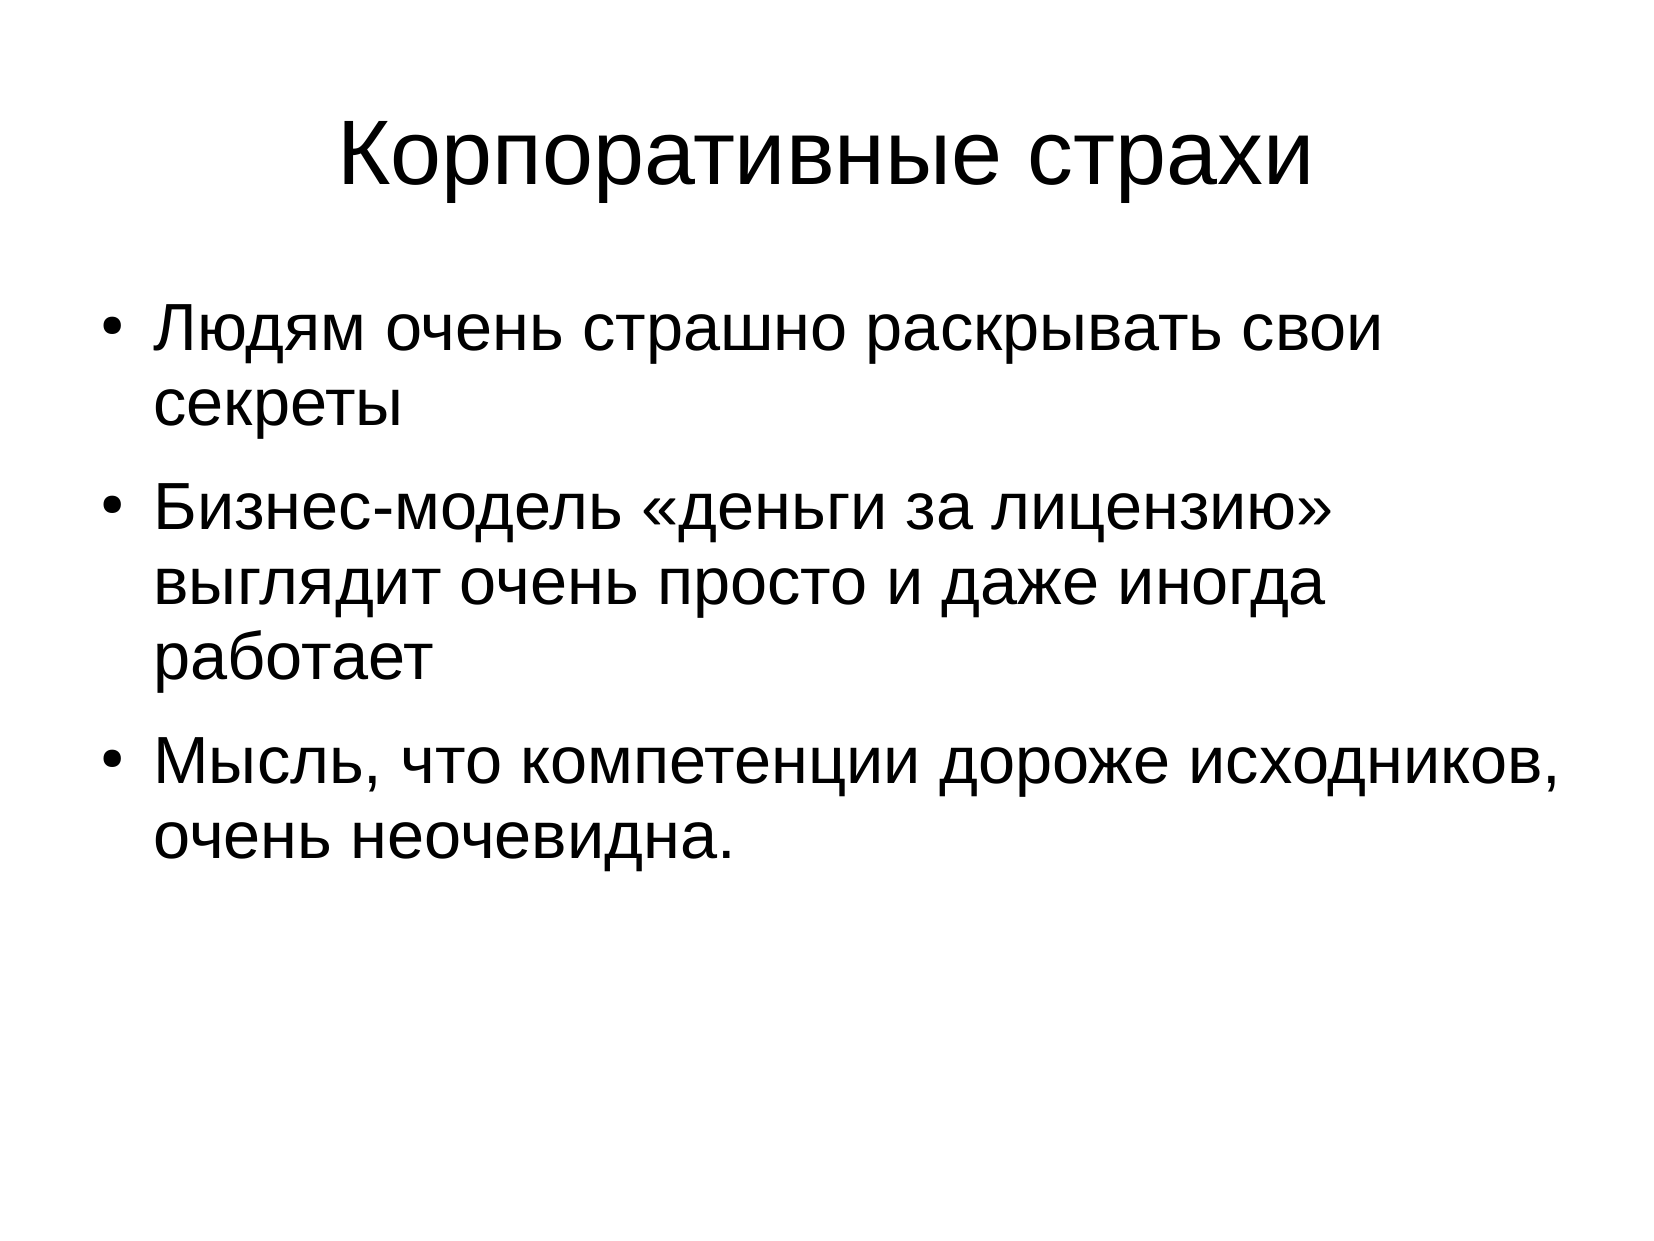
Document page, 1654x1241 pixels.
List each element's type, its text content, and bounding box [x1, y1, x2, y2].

title Корпоративные страхи [82, 49, 1571, 257]
list Людям очень страшно раскрывать свои секреты Бизнес-модель «деньги за лицензию» выглядит очень просто и даже иногда работает Мысль, что компетенции дороже исходников, очень неочевидна. [82, 290, 1571, 1010]
